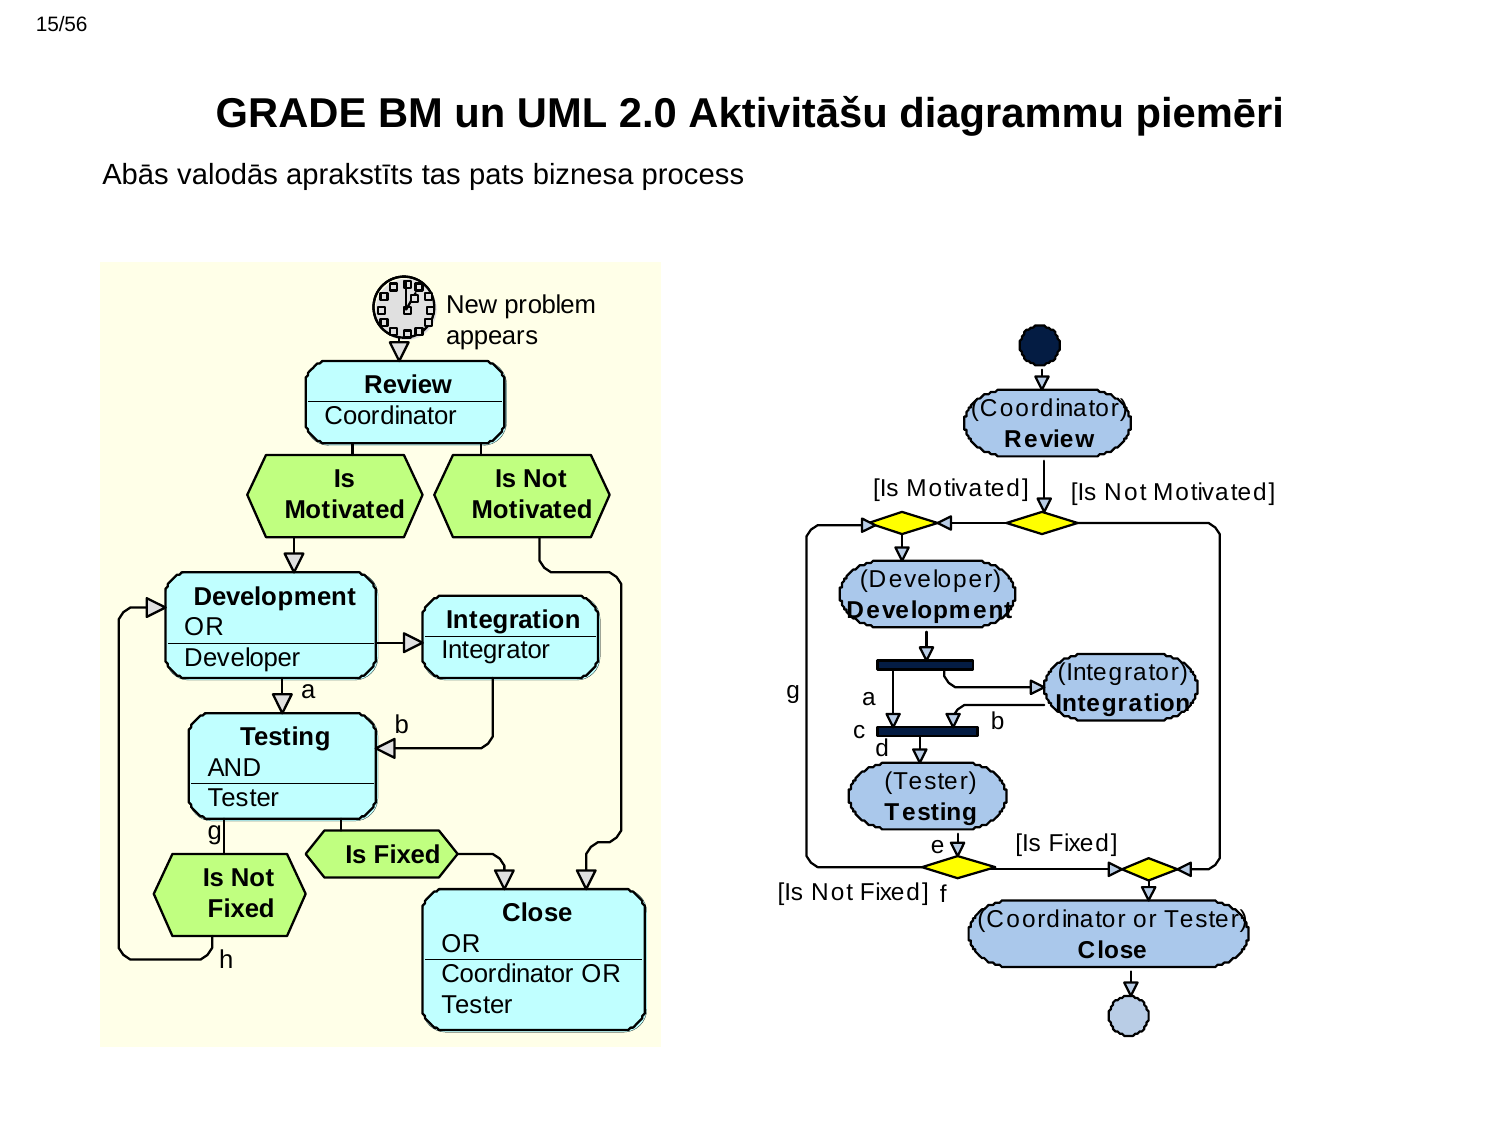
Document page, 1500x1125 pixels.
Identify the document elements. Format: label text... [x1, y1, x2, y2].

title GRADE BM un UML 2.0 Aktivitāšu diagrammu piemēri [112, 62, 1388, 163]
picture [750, 299, 1299, 1066]
list Abās valodās aprakstīts tas pats biznesa process [87, 149, 1363, 201]
picture [99, 262, 661, 1047]
